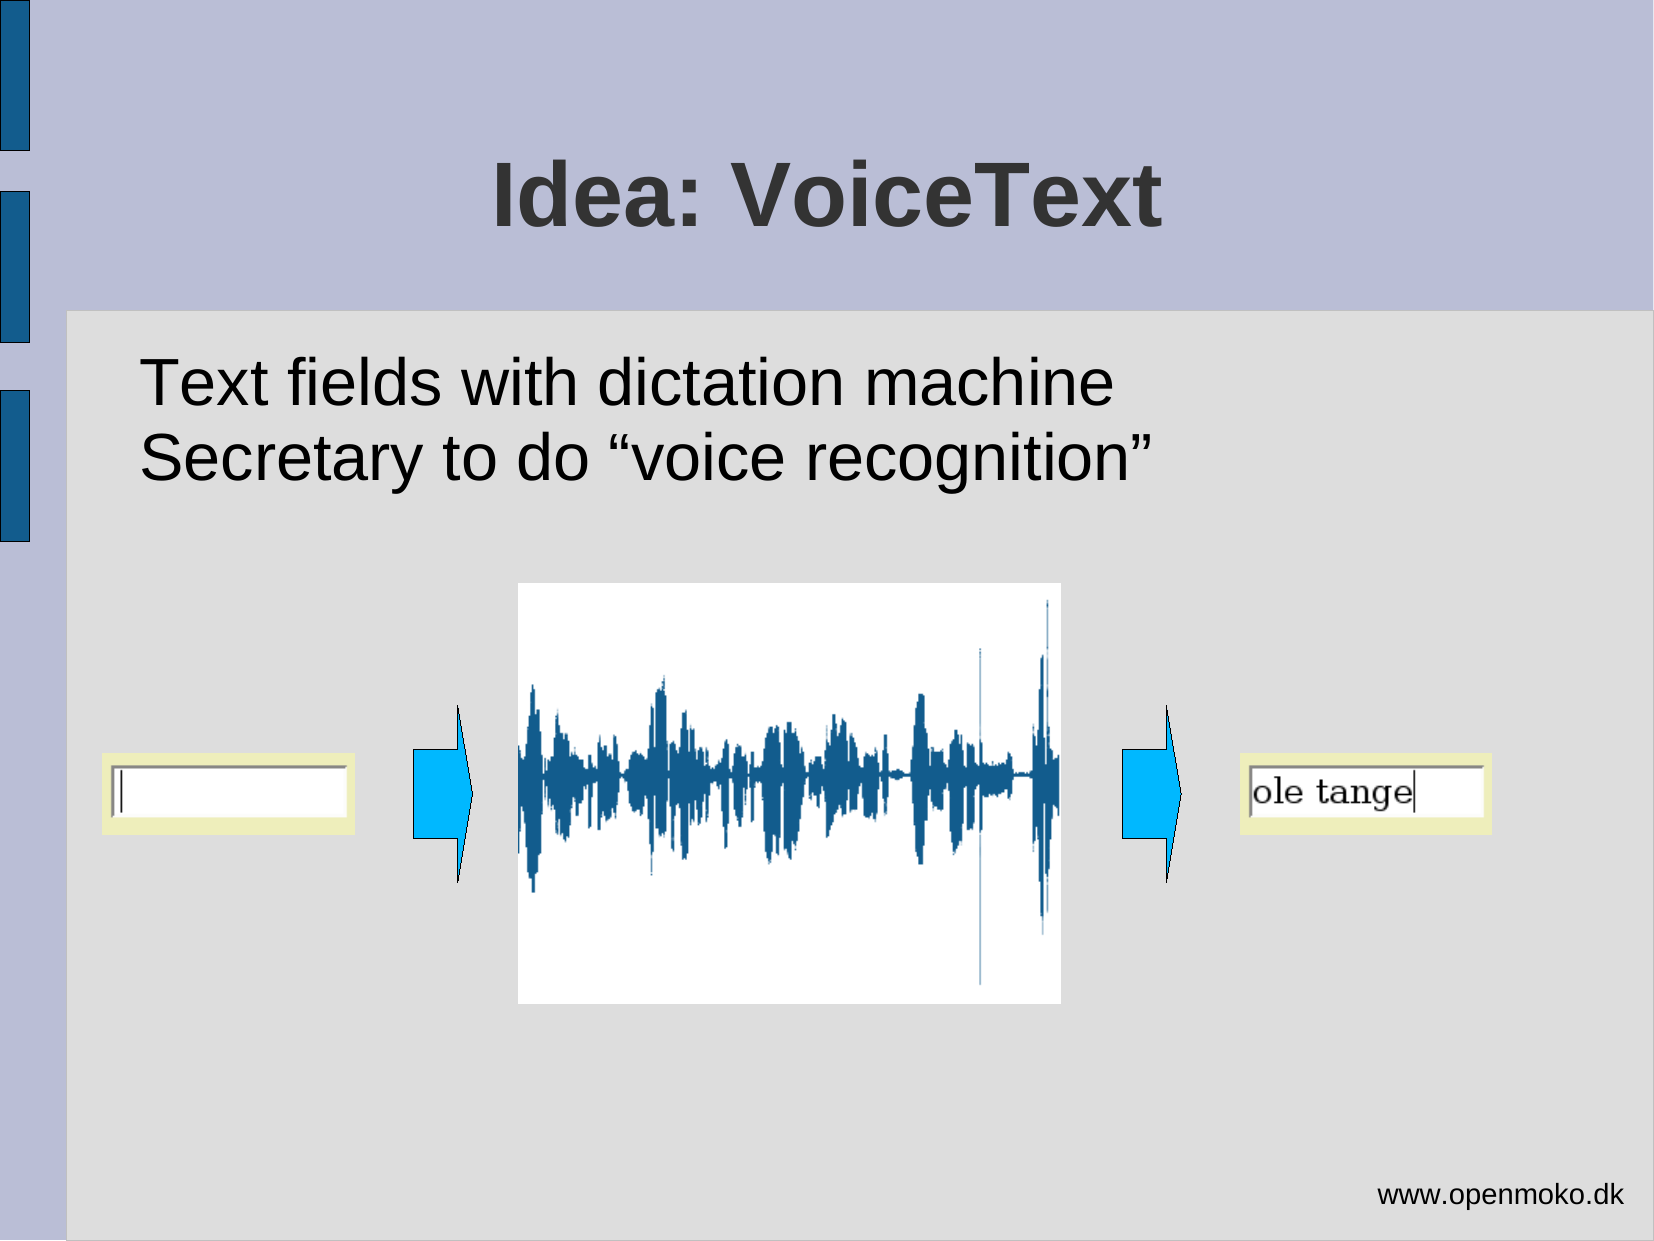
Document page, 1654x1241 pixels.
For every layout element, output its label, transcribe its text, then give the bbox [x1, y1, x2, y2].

picture [102, 753, 355, 835]
title Idea: VoiceText [121, 91, 1534, 299]
list Text fields with dictation machine Secretary to do “voice recognition” [121, 344, 1534, 1127]
text_box [413, 705, 473, 883]
picture [1240, 753, 1492, 835]
text_box [1122, 705, 1182, 883]
picture [518, 583, 1061, 1004]
